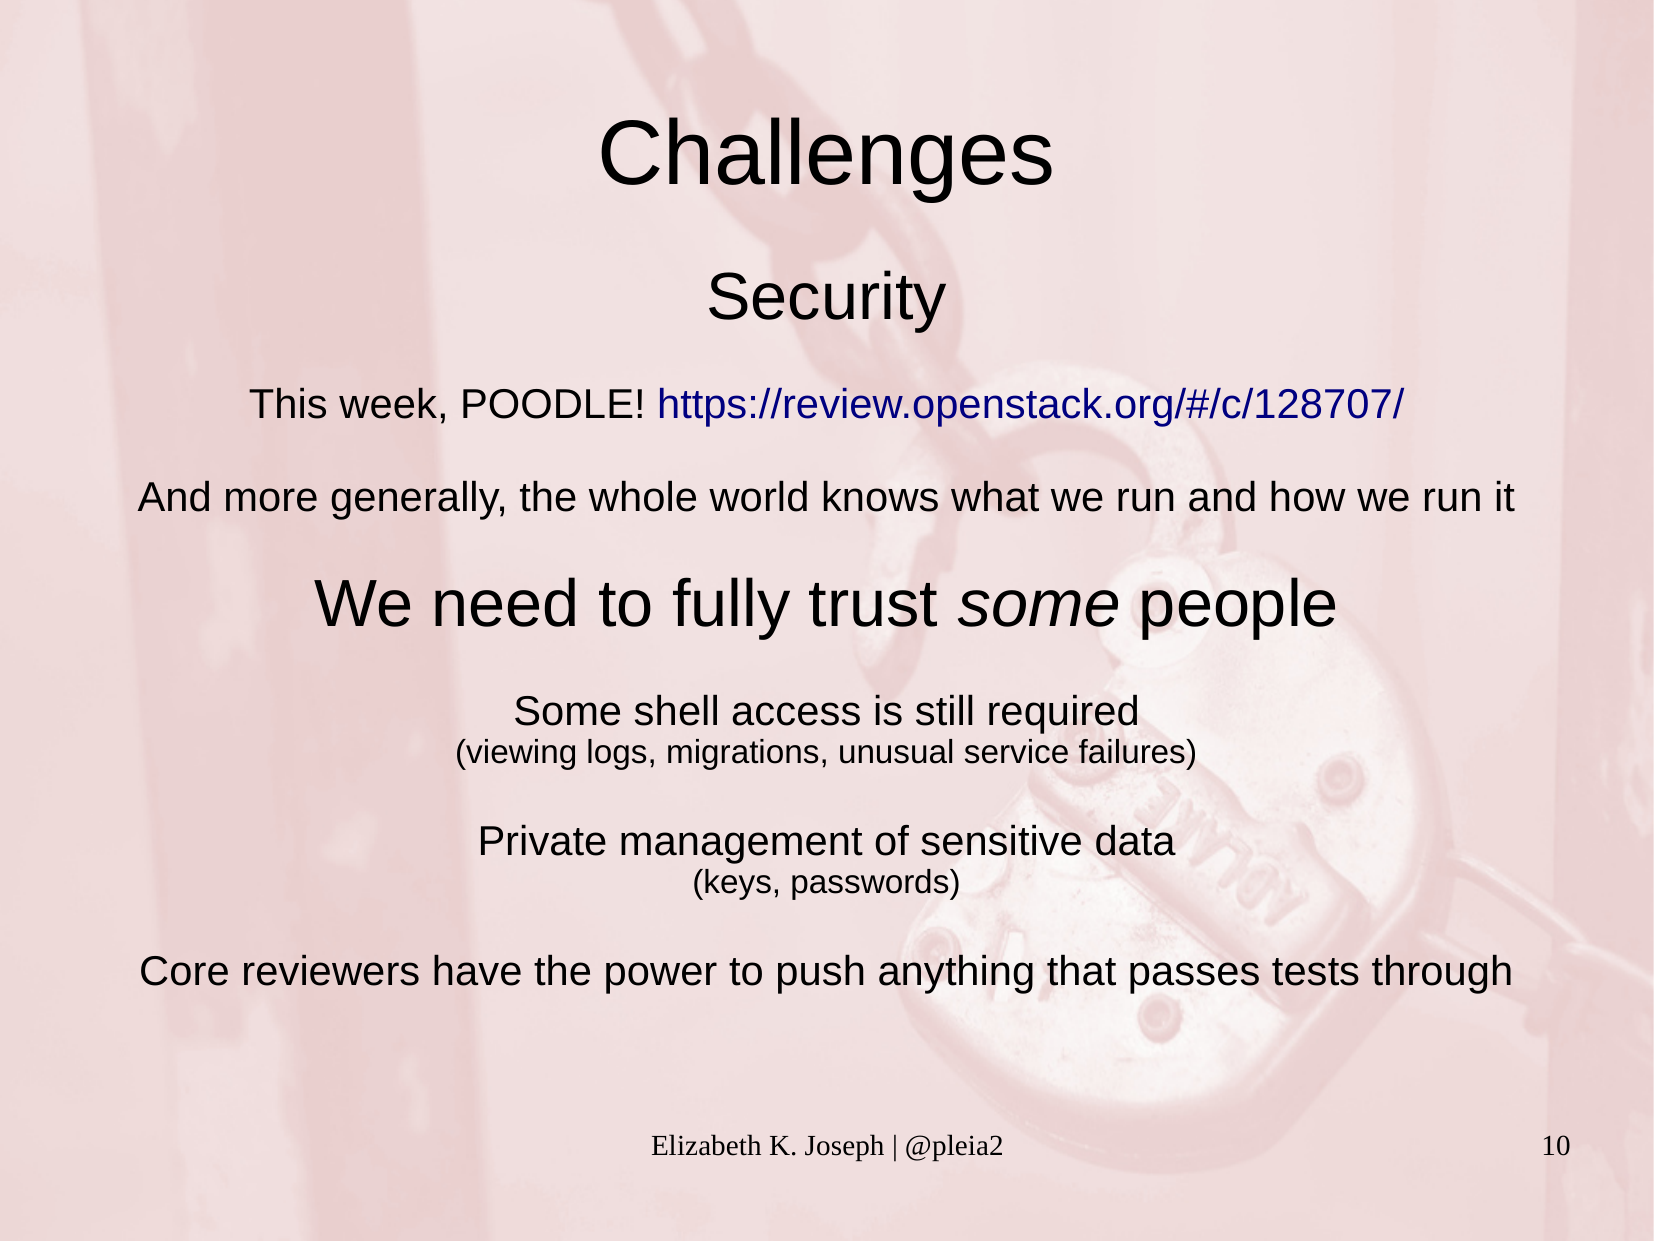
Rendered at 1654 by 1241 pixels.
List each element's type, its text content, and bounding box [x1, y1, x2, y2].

picture [0, 0, 1654, 1241]
subtitle Security This week, POODLE! https://review.openstack.org/#/c/128707/ And more generally, the whole world knows what we run and how we run it We need to fully trust some people Some shell access is still required (viewing logs, migrations, unusual service failures) Private management of sensitive data (keys, passwords) Core reviewers have the power to push anything that passes tests through [82, 255, 1571, 1045]
title Challenges [82, 49, 1571, 255]
